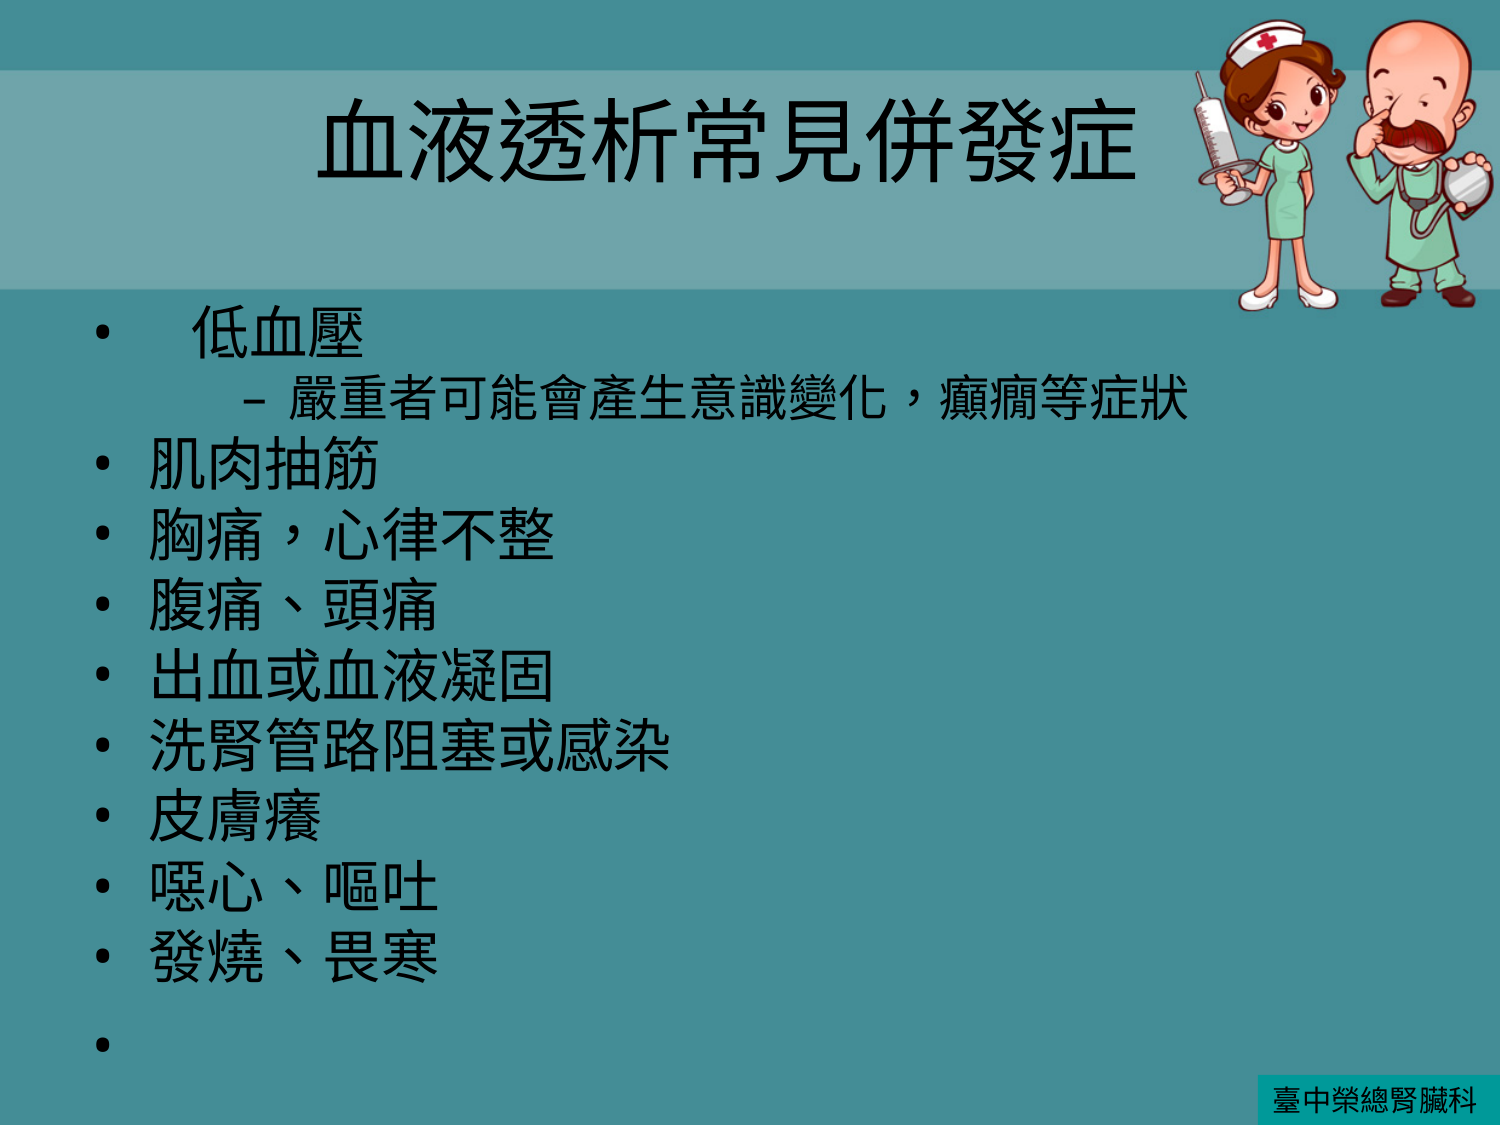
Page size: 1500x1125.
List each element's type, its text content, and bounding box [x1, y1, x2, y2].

list 低血壓 嚴重者可能會產生意識變化，癲癇等症狀 肌肉抽筋 胸痛，心律不整 腹痛、頭痛 出血或血液凝固 洗腎管路阻塞或感染 皮膚癢 噁心、嘔吐 發燒、畏寒 [76, 302, 1427, 1046]
title 血液透析常見併發症 [75, 45, 1426, 233]
